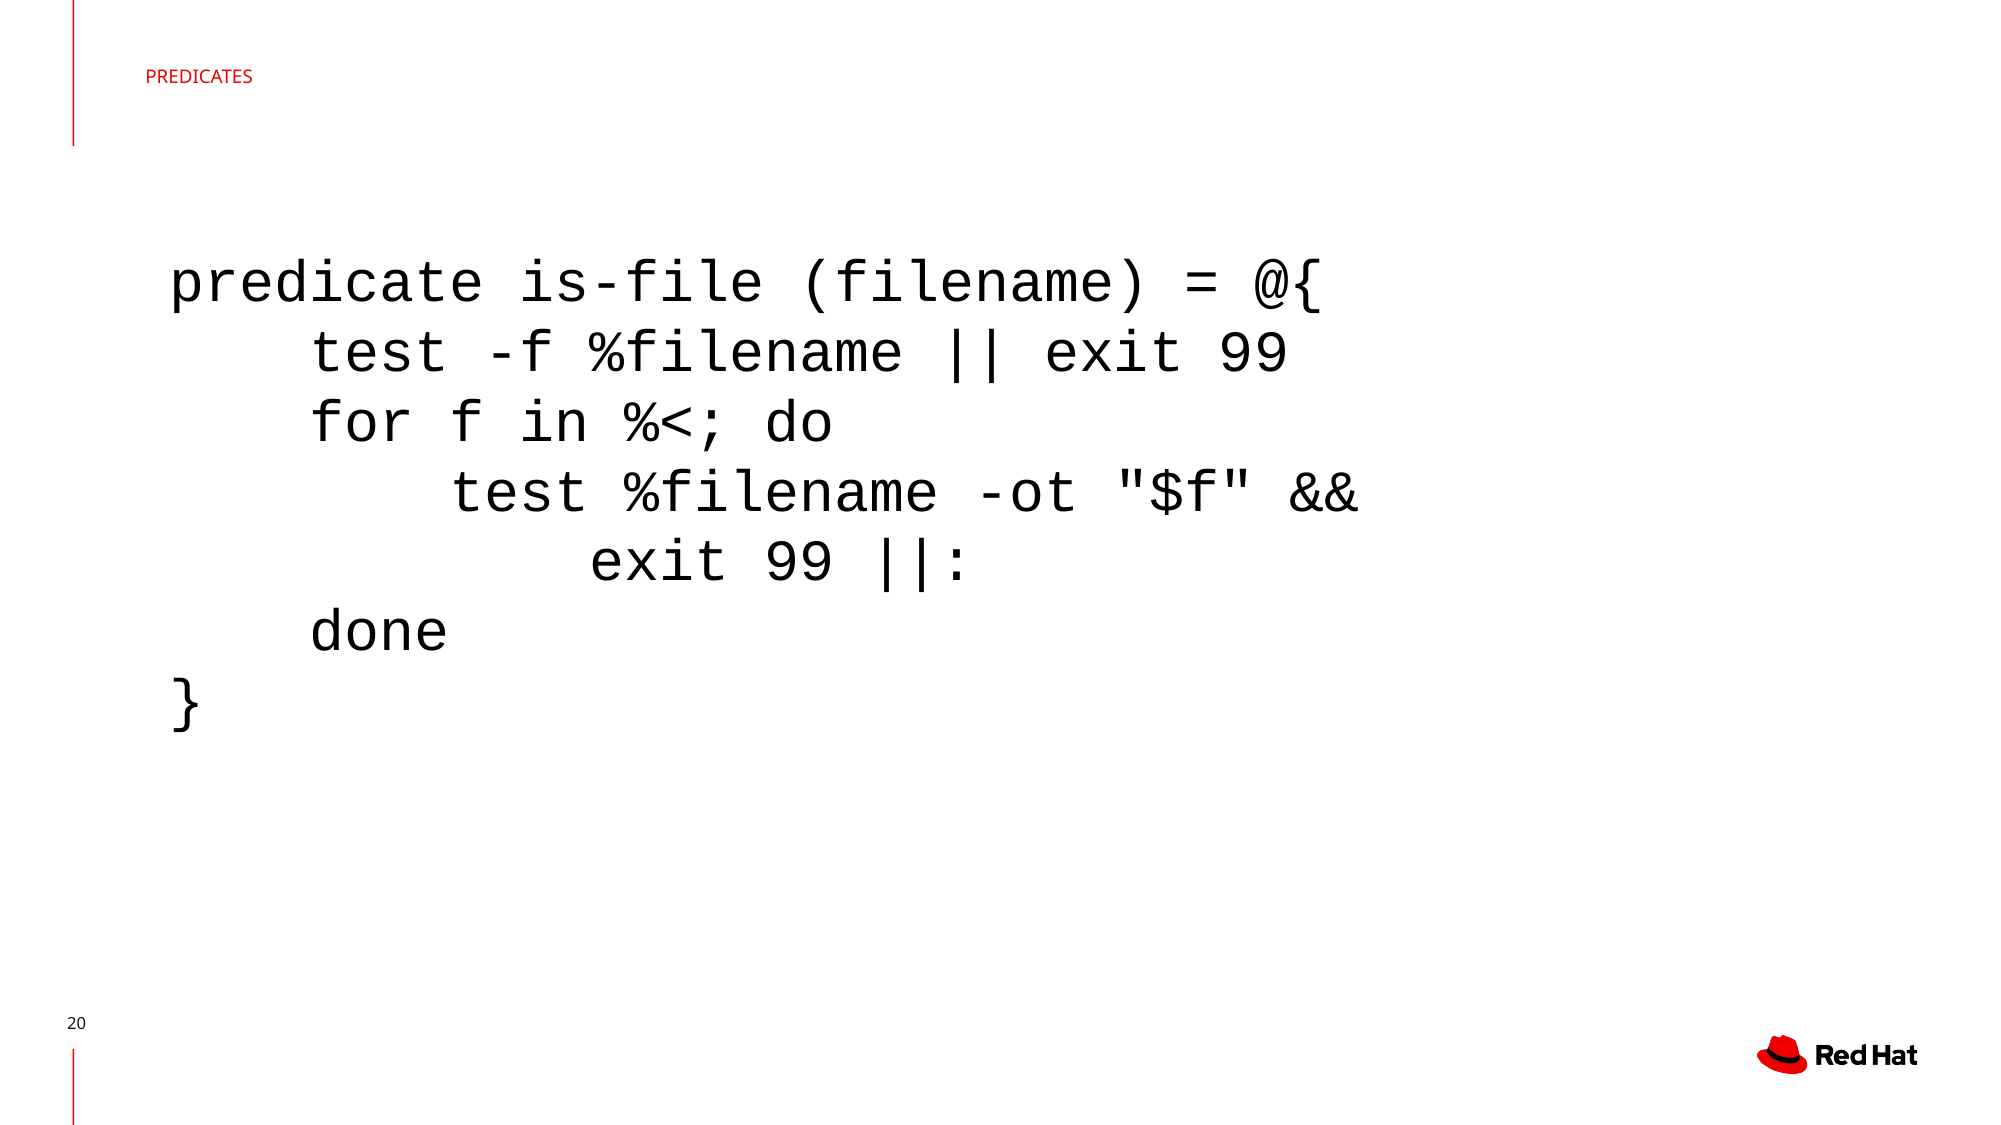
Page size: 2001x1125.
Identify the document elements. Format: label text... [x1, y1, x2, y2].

picture [1757, 1035, 1918, 1074]
text_box predicate is-file (filename) = @{ test -f %filename || exit 99 for f in %<; do test %filename -ot "$f" && exit 99 ||: done } [154, 235, 1807, 740]
text_box PREDICATES [73, 9, 918, 144]
